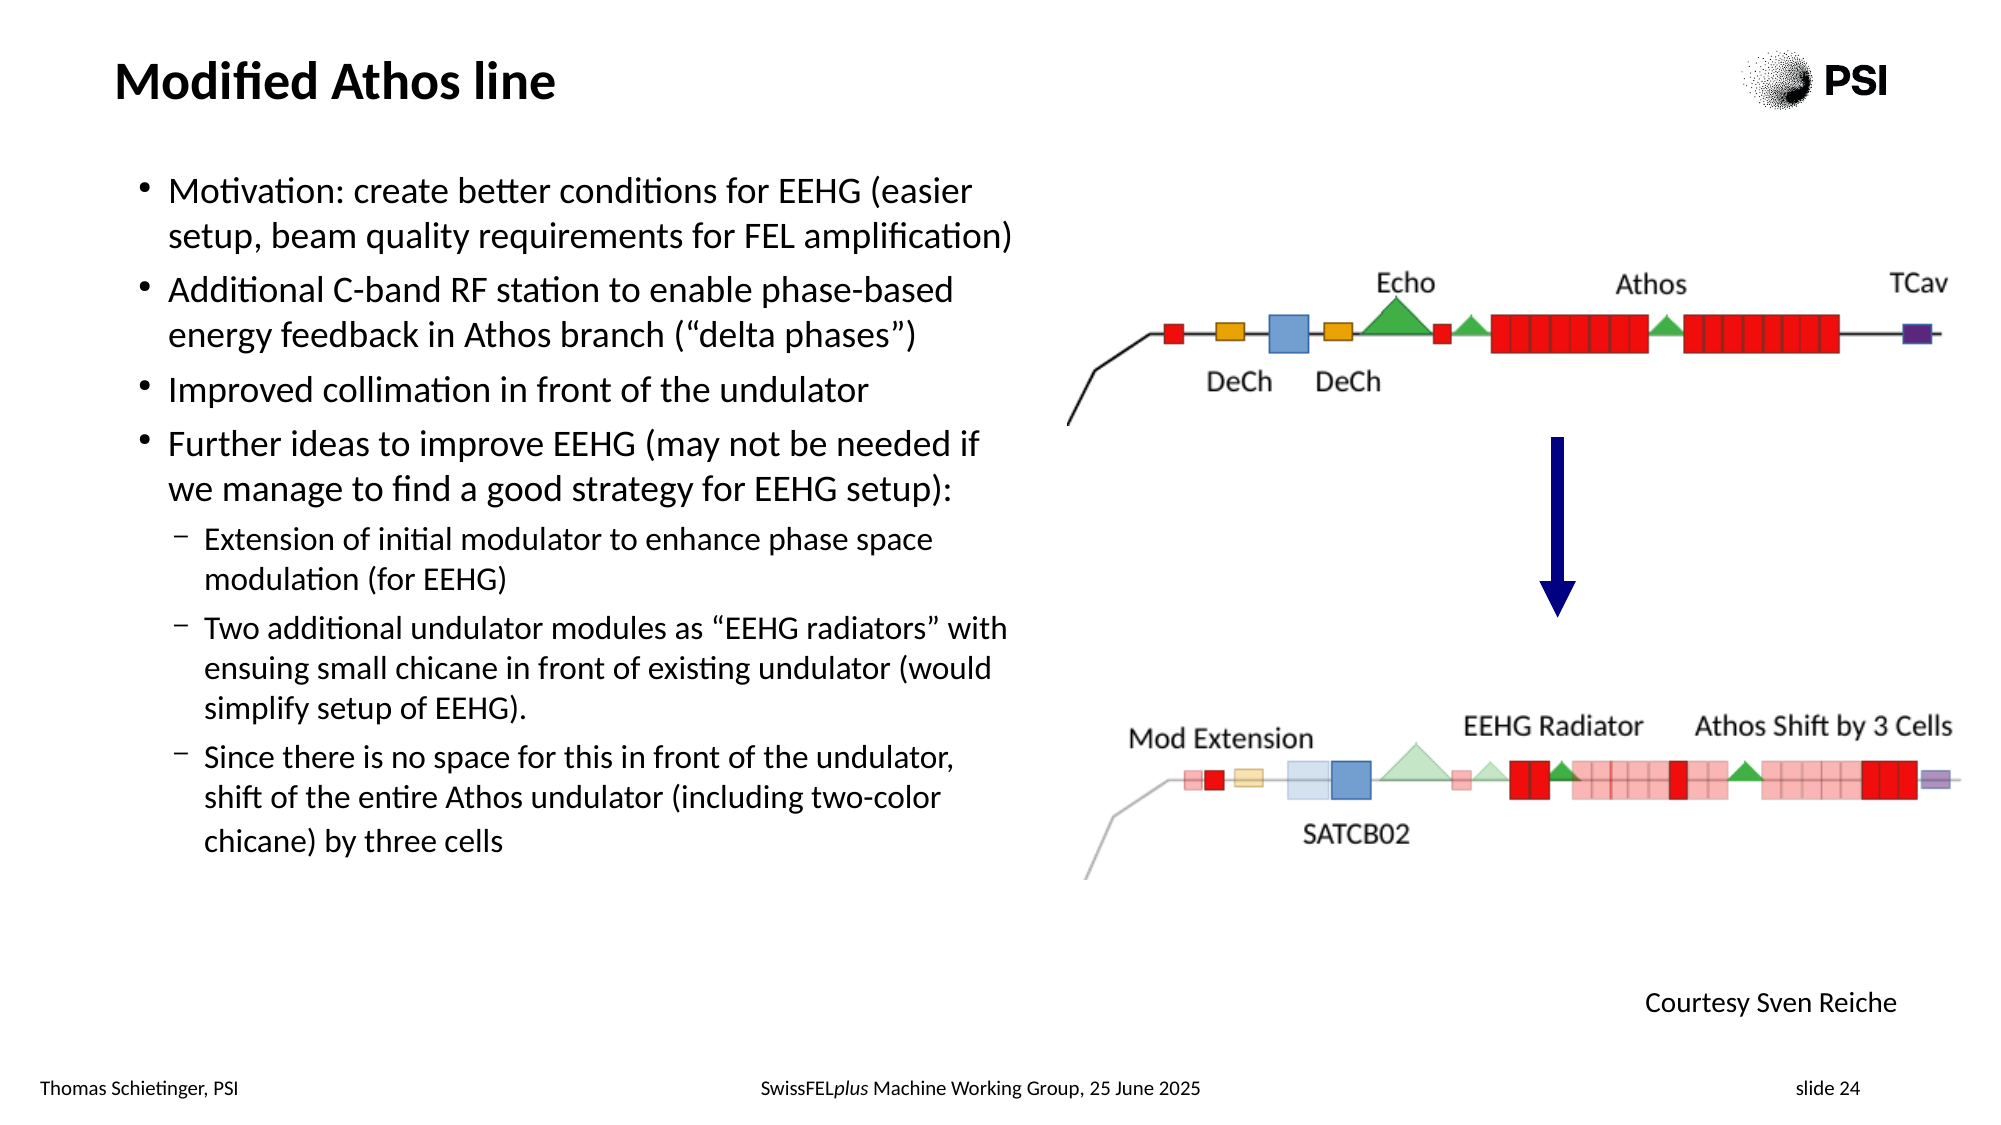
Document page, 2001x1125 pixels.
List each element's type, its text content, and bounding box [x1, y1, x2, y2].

text_box Motivation: create better conditions for EEHG (easier setup, beam quality requirements for FEL amplification) Additional C-band RF station to enable phase-based energy feedback in Athos branch (“delta phases”) Improved collimation in front of the undulator Further ideas to improve EEHG (may not be needed if we manage to find a good strategy for EEHG setup): Extension of initial modulator to enhance phase space modulation (for EEHG) Two additional undulator modules as “EEHG radiators” with ensuing small chicane in front of existing undulator (would simplify setup of EEHG). Since there is no space for this in front of the undulator, shift of the entire Athos undulator (including two-color chicane) by three cells [120, 166, 1014, 1046]
title Modified Athos line [114, 45, 1585, 118]
text_box Courtesy Sven Reiche [1630, 983, 1914, 1028]
picture [1067, 194, 1981, 426]
picture [1059, 617, 2000, 881]
